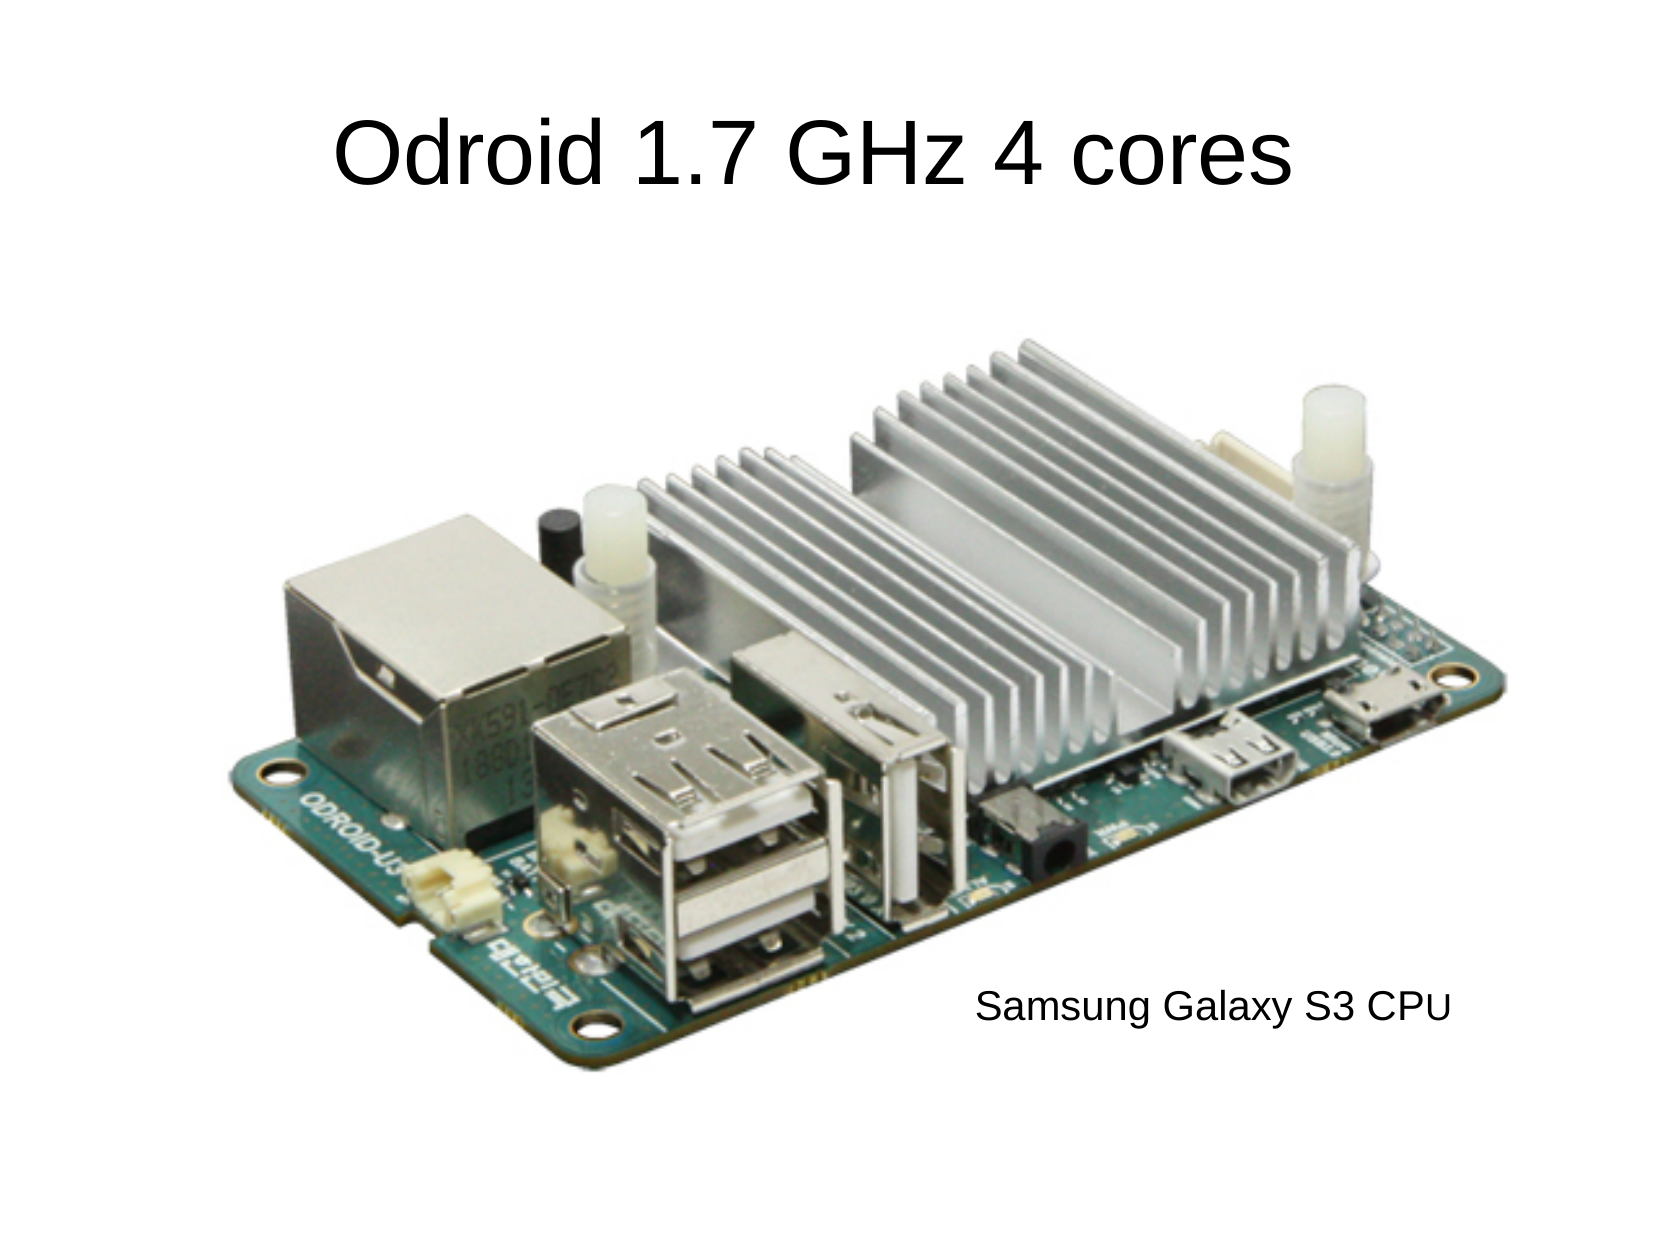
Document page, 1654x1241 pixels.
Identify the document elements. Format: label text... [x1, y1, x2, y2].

picture [221, 329, 1516, 1081]
title Odroid 1.7 GHz 4 cores [82, 49, 1571, 257]
text_box Samsung Galaxy S3 CPU [960, 975, 1467, 1037]
